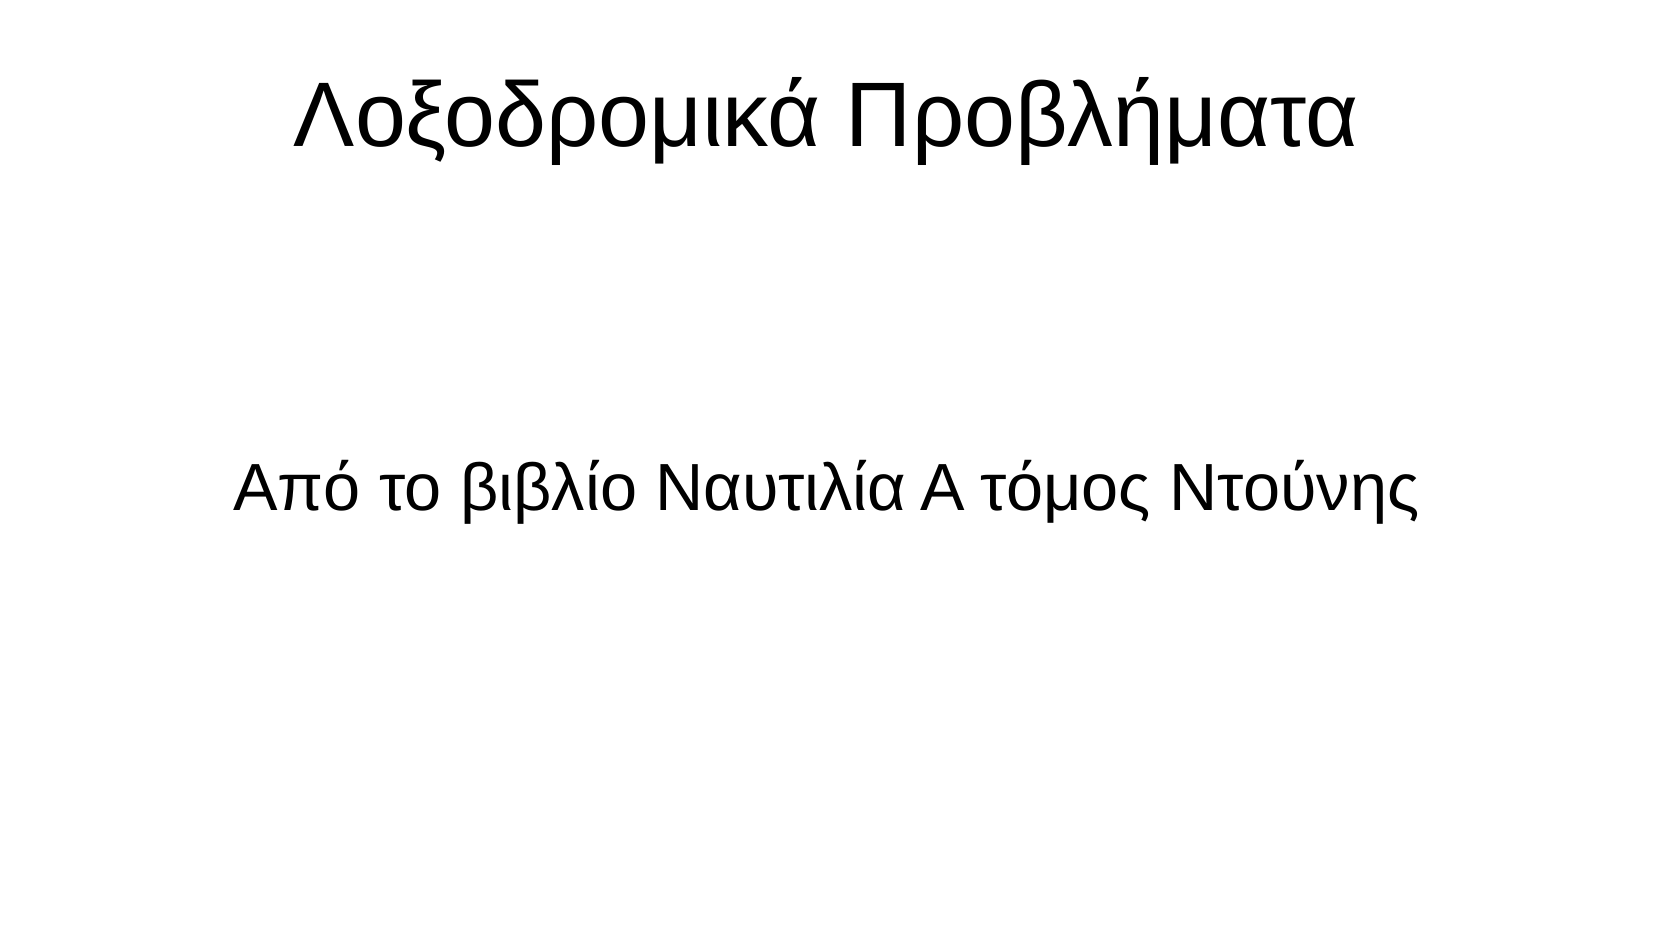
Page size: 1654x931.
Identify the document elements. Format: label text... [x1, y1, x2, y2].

title Λοξοδρομικά Προβλήματα [82, 37, 1571, 193]
subtitle Από το βιβλίο Ναυτιλία Α τόμος Ντούνης [82, 217, 1571, 758]
